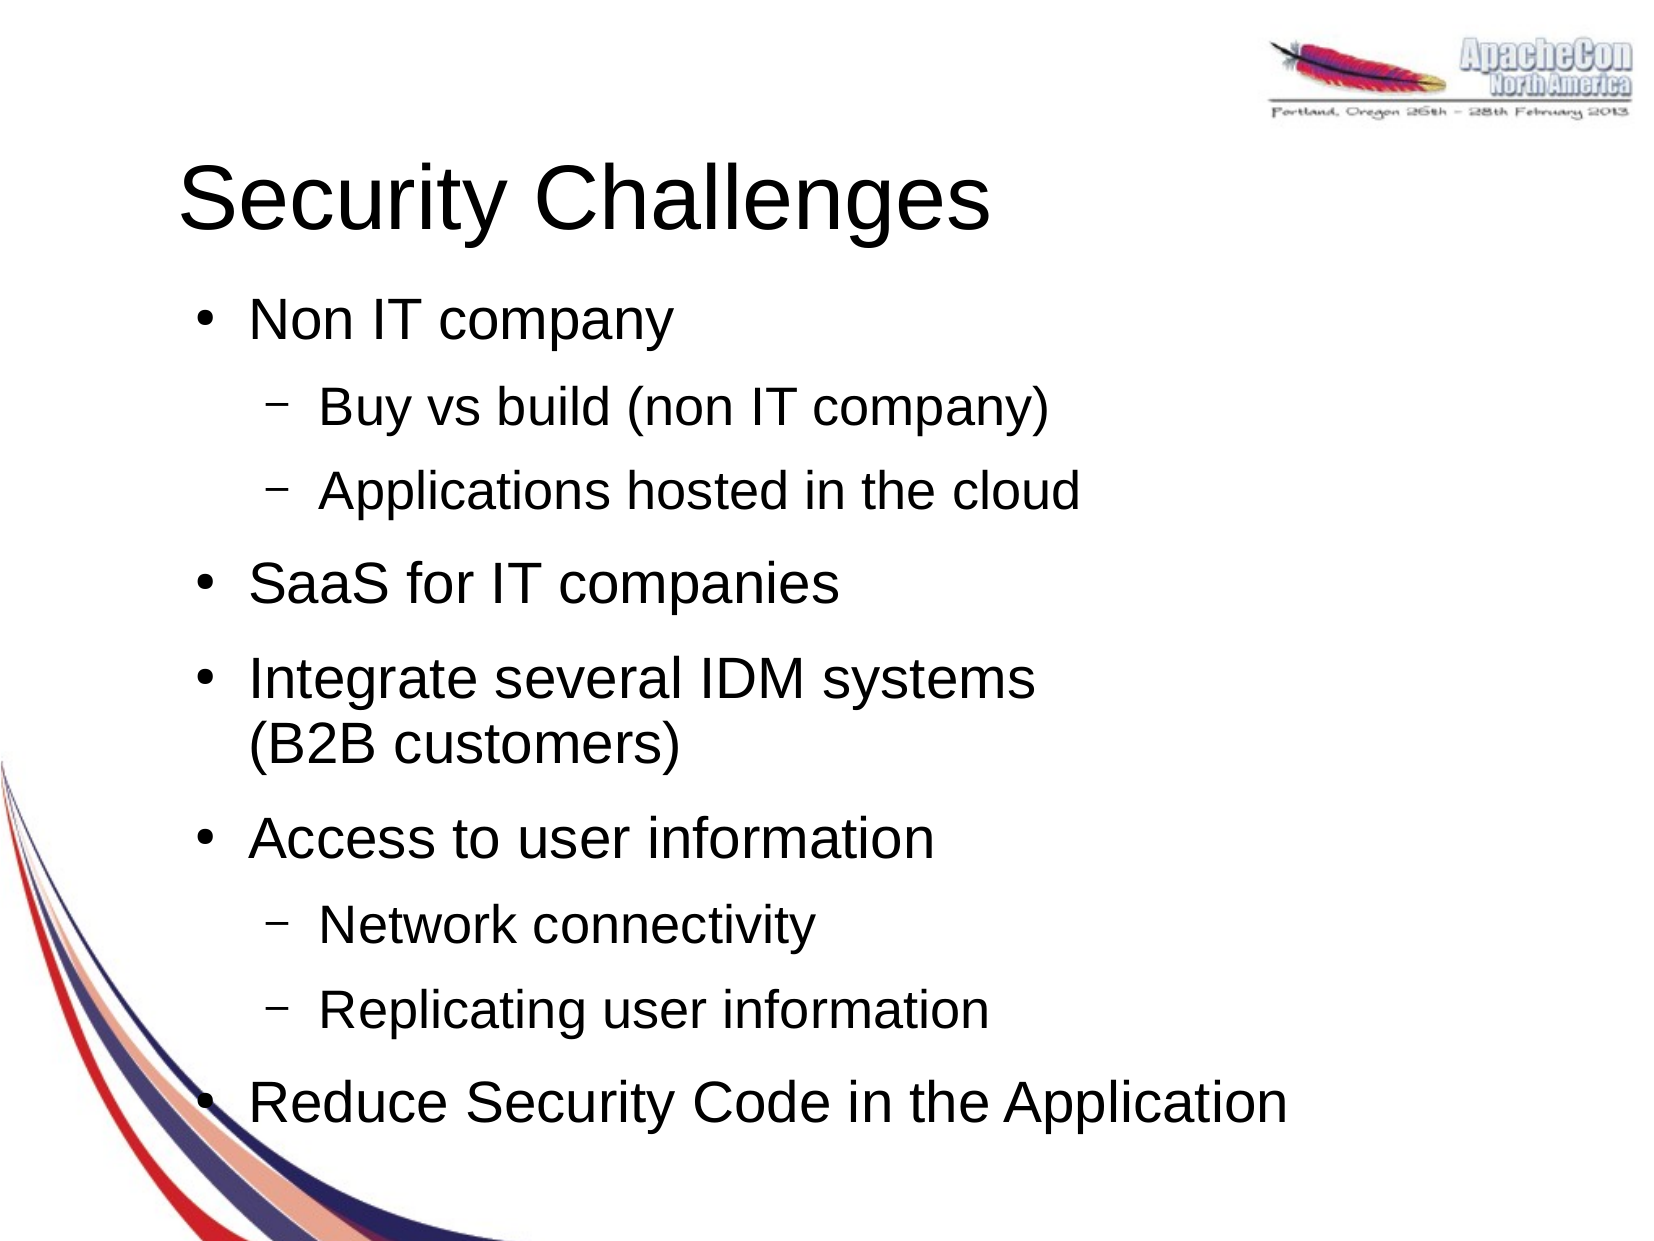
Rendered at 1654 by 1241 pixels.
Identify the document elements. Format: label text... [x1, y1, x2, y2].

title Security Challenges [177, 146, 1536, 250]
picture [0, 0, 1654, 1241]
list Non IT company Buy vs build (non IT company) Applications hosted in the cloud SaaS for IT companies Integrate several IDM systems (B2B customers) Access to user information Network connectivity Replicating user information Reduce Security Code in the Application [177, 286, 1536, 1134]
